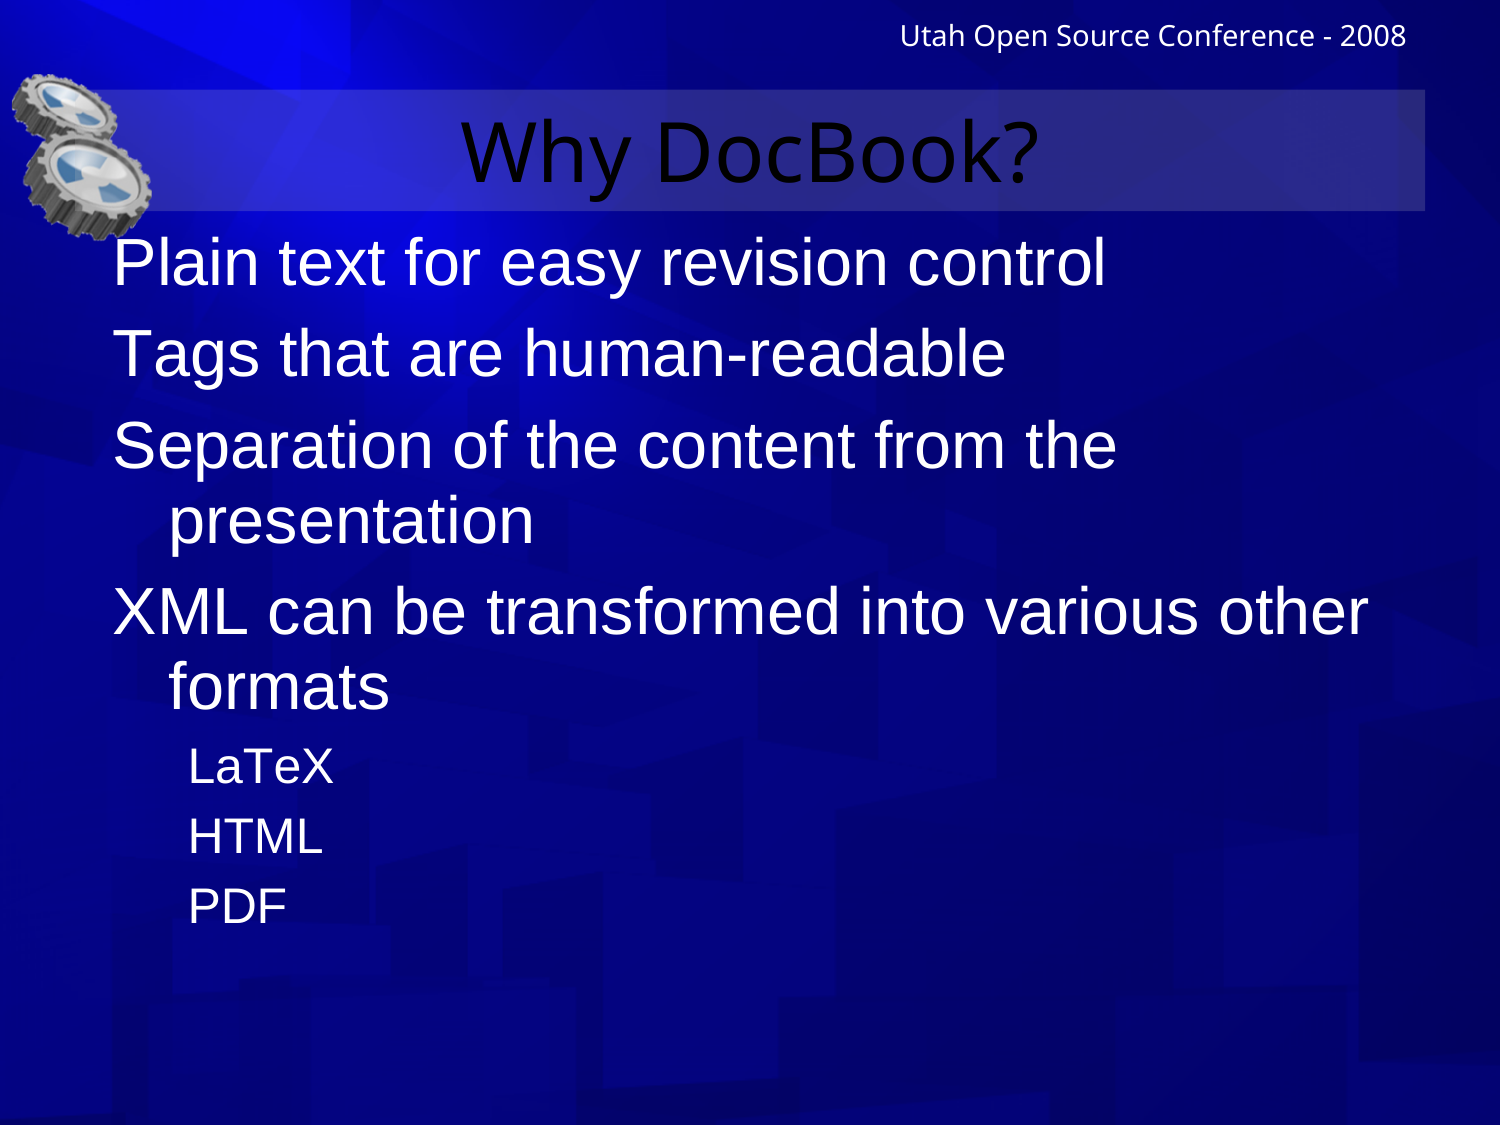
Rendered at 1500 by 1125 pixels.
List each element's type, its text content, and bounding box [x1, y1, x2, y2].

picture [0, 0, 1500, 1125]
list Plain text for easy revision control Tags that are human-readable Separation of the content from the presentation XML can be transformed into various other formats LaTeX HTML PDF [112, 224, 1388, 998]
title Why DocBook? [75, 96, 1426, 204]
